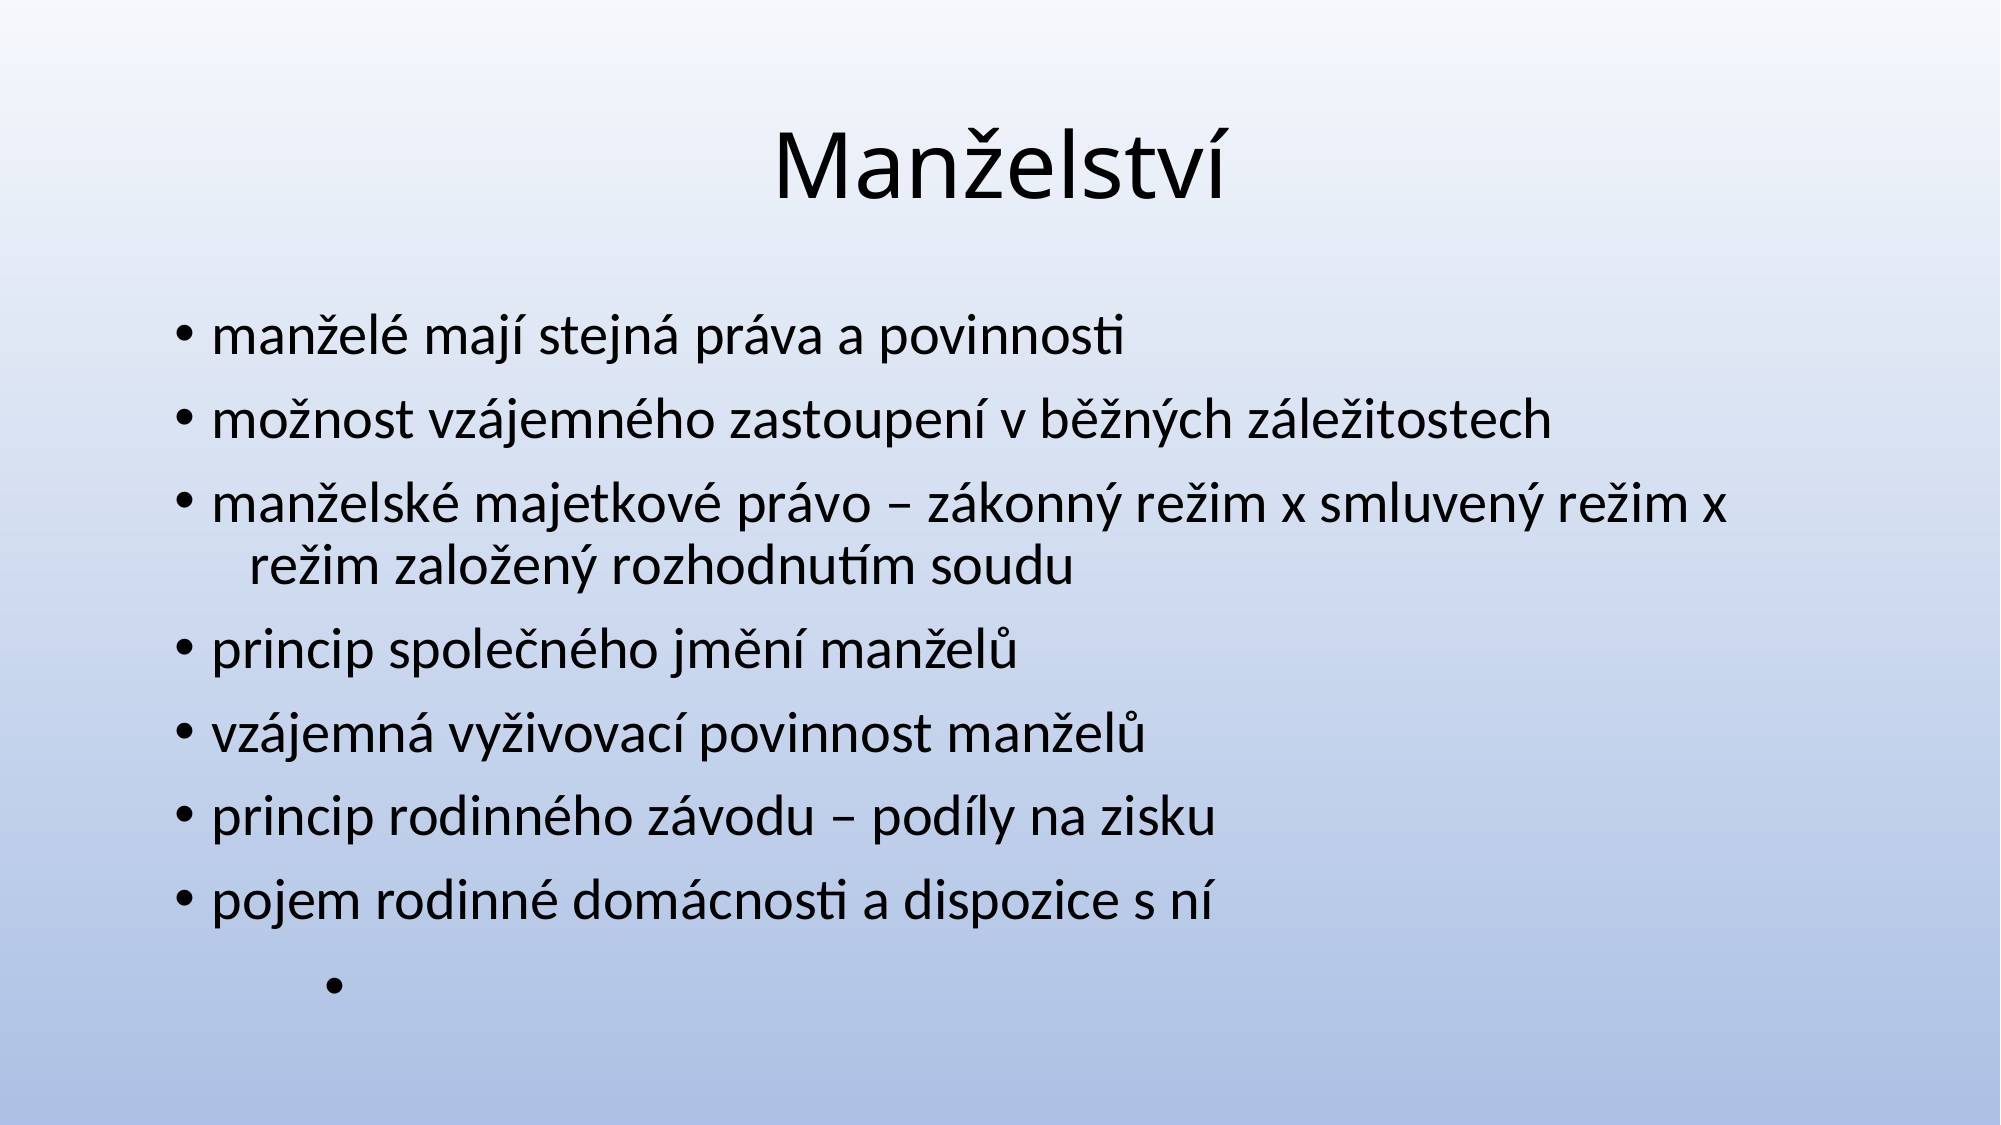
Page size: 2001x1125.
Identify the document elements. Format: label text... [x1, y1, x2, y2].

text_box manželé mají stejná práva a povinnosti možnost vzájemného zastoupení v běžných záležitostech manželské majetkové právo – zákonný režim x smluvený režim x režim založený rozhodnutím soudu princip společného jmění manželů vzájemná vyživovací povinnost manželů princip rodinného závodu – podíly na zisku pojem rodinné domácnosti a dispozice s ní [159, 296, 1885, 1011]
title Manželství [137, 59, 1863, 278]
